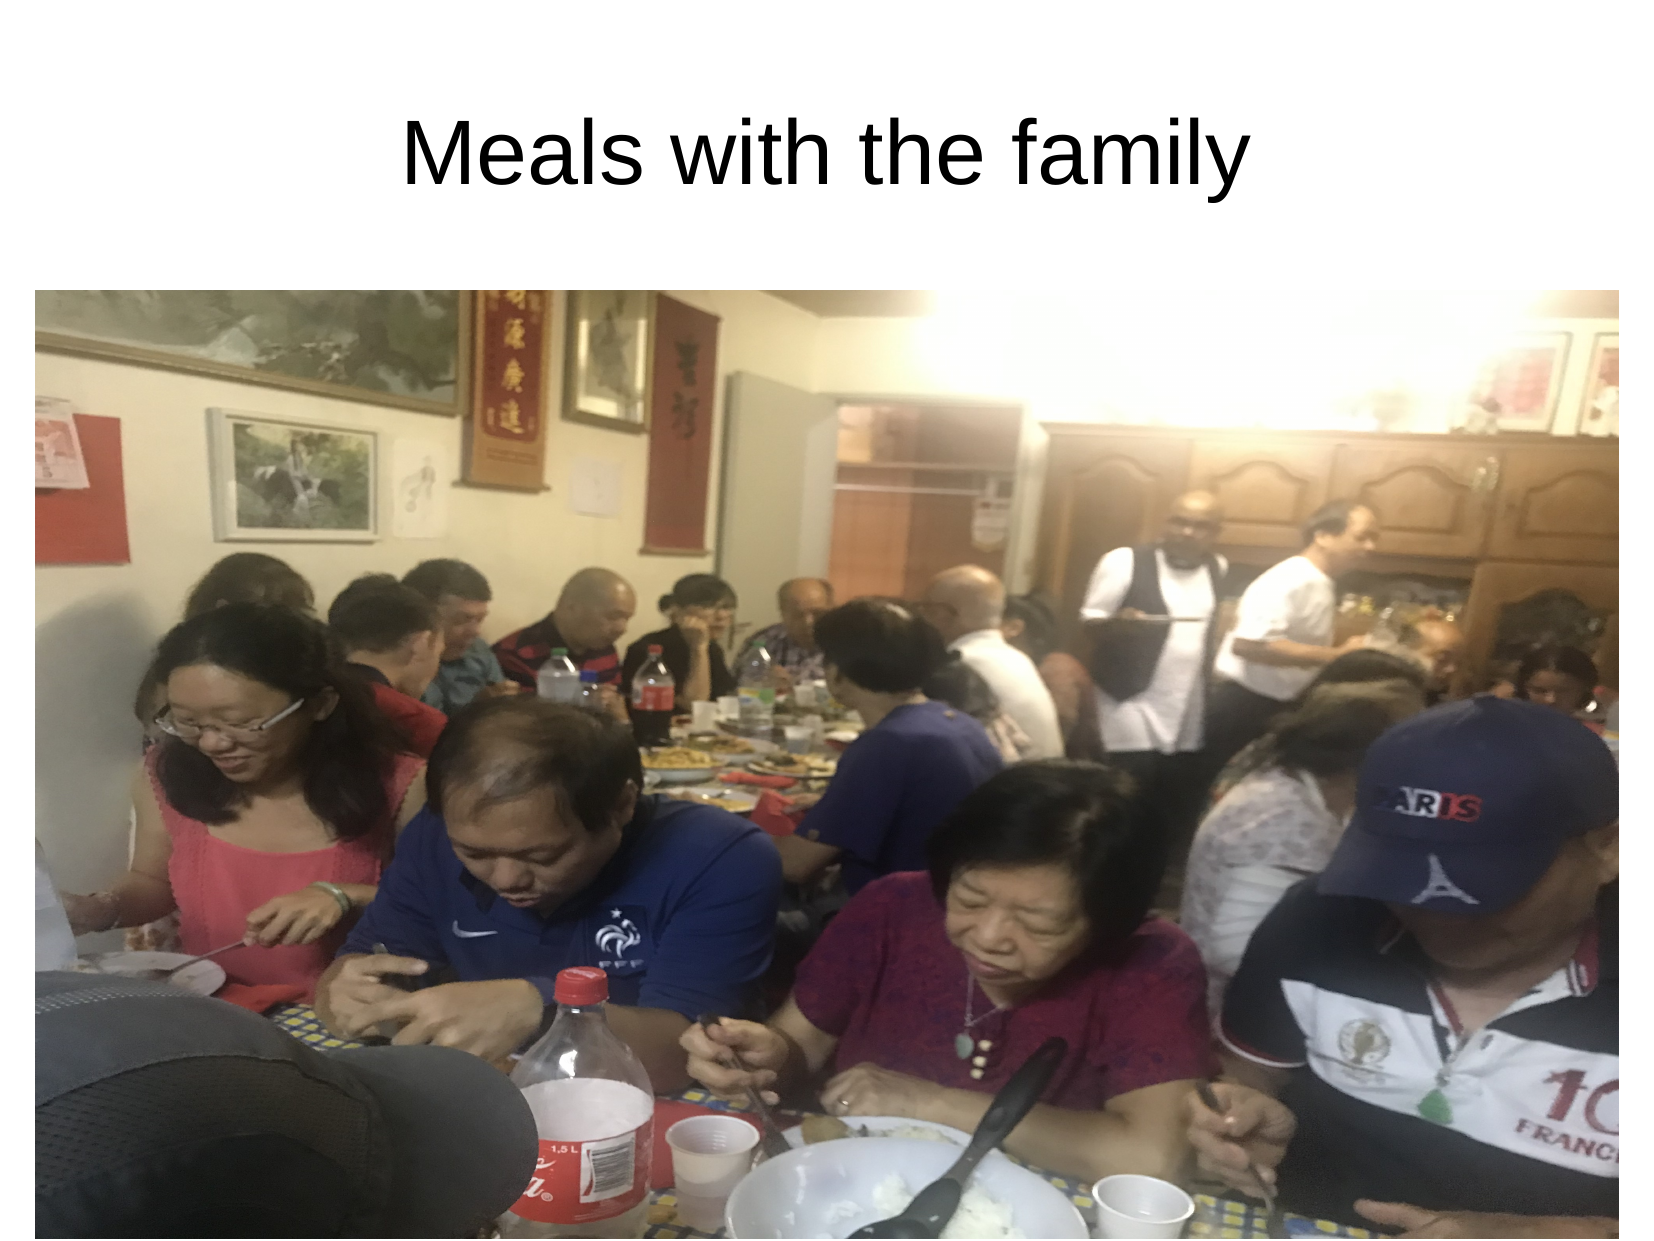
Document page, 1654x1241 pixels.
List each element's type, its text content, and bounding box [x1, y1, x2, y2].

title Meals with the family [82, 49, 1571, 257]
picture [35, 290, 1619, 1239]
